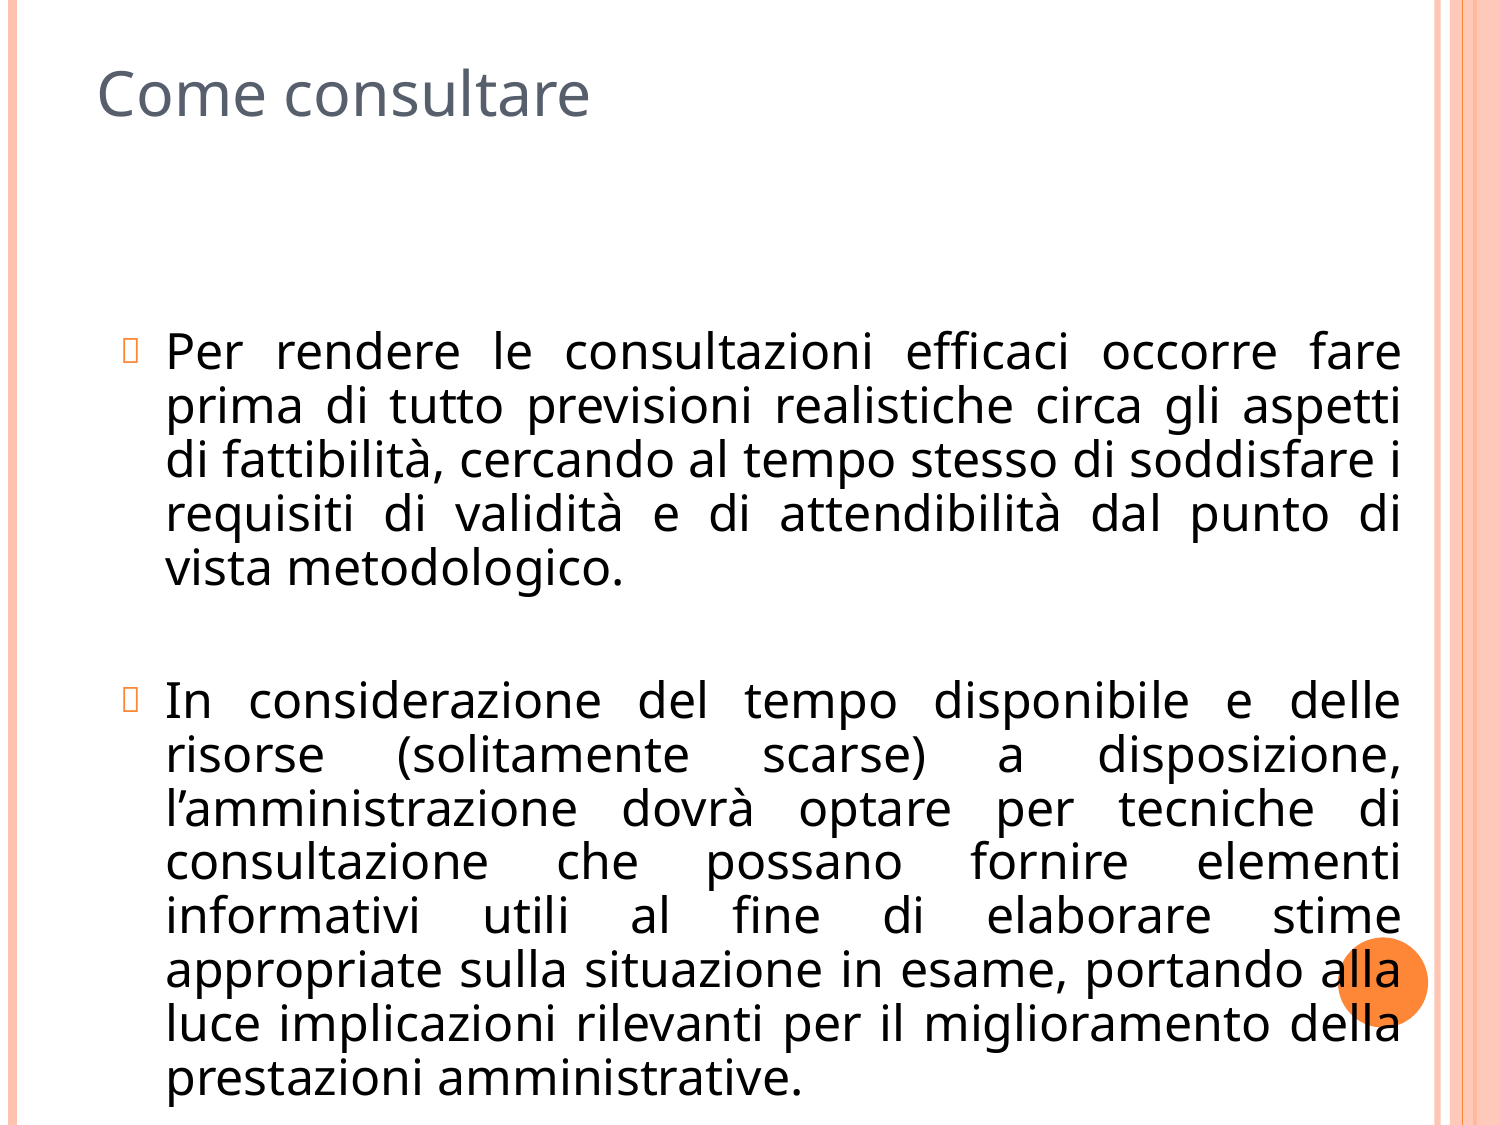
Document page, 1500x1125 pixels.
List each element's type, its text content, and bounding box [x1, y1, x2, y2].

list Per rendere le consultazioni efficaci occorre fare prima di tutto previsioni realistiche circa gli aspetti di fattibilità, cercando al tempo stesso di soddisfare i requisiti di validità e di attendibilità dal punto di vista metodologico. In considerazione del tempo disponibile e delle risorse (solitamente scarse) a disposizione, l’amministrazione dovrà optare per tecniche di consultazione che possano fornire elementi informativi utili al fine di elaborare stime appropriate sulla situazione in esame, portando alla luce implicazioni rilevanti per il miglioramento della prestazioni amministrative. [105, 246, 1418, 997]
title Come consultare [82, 46, 1432, 235]
